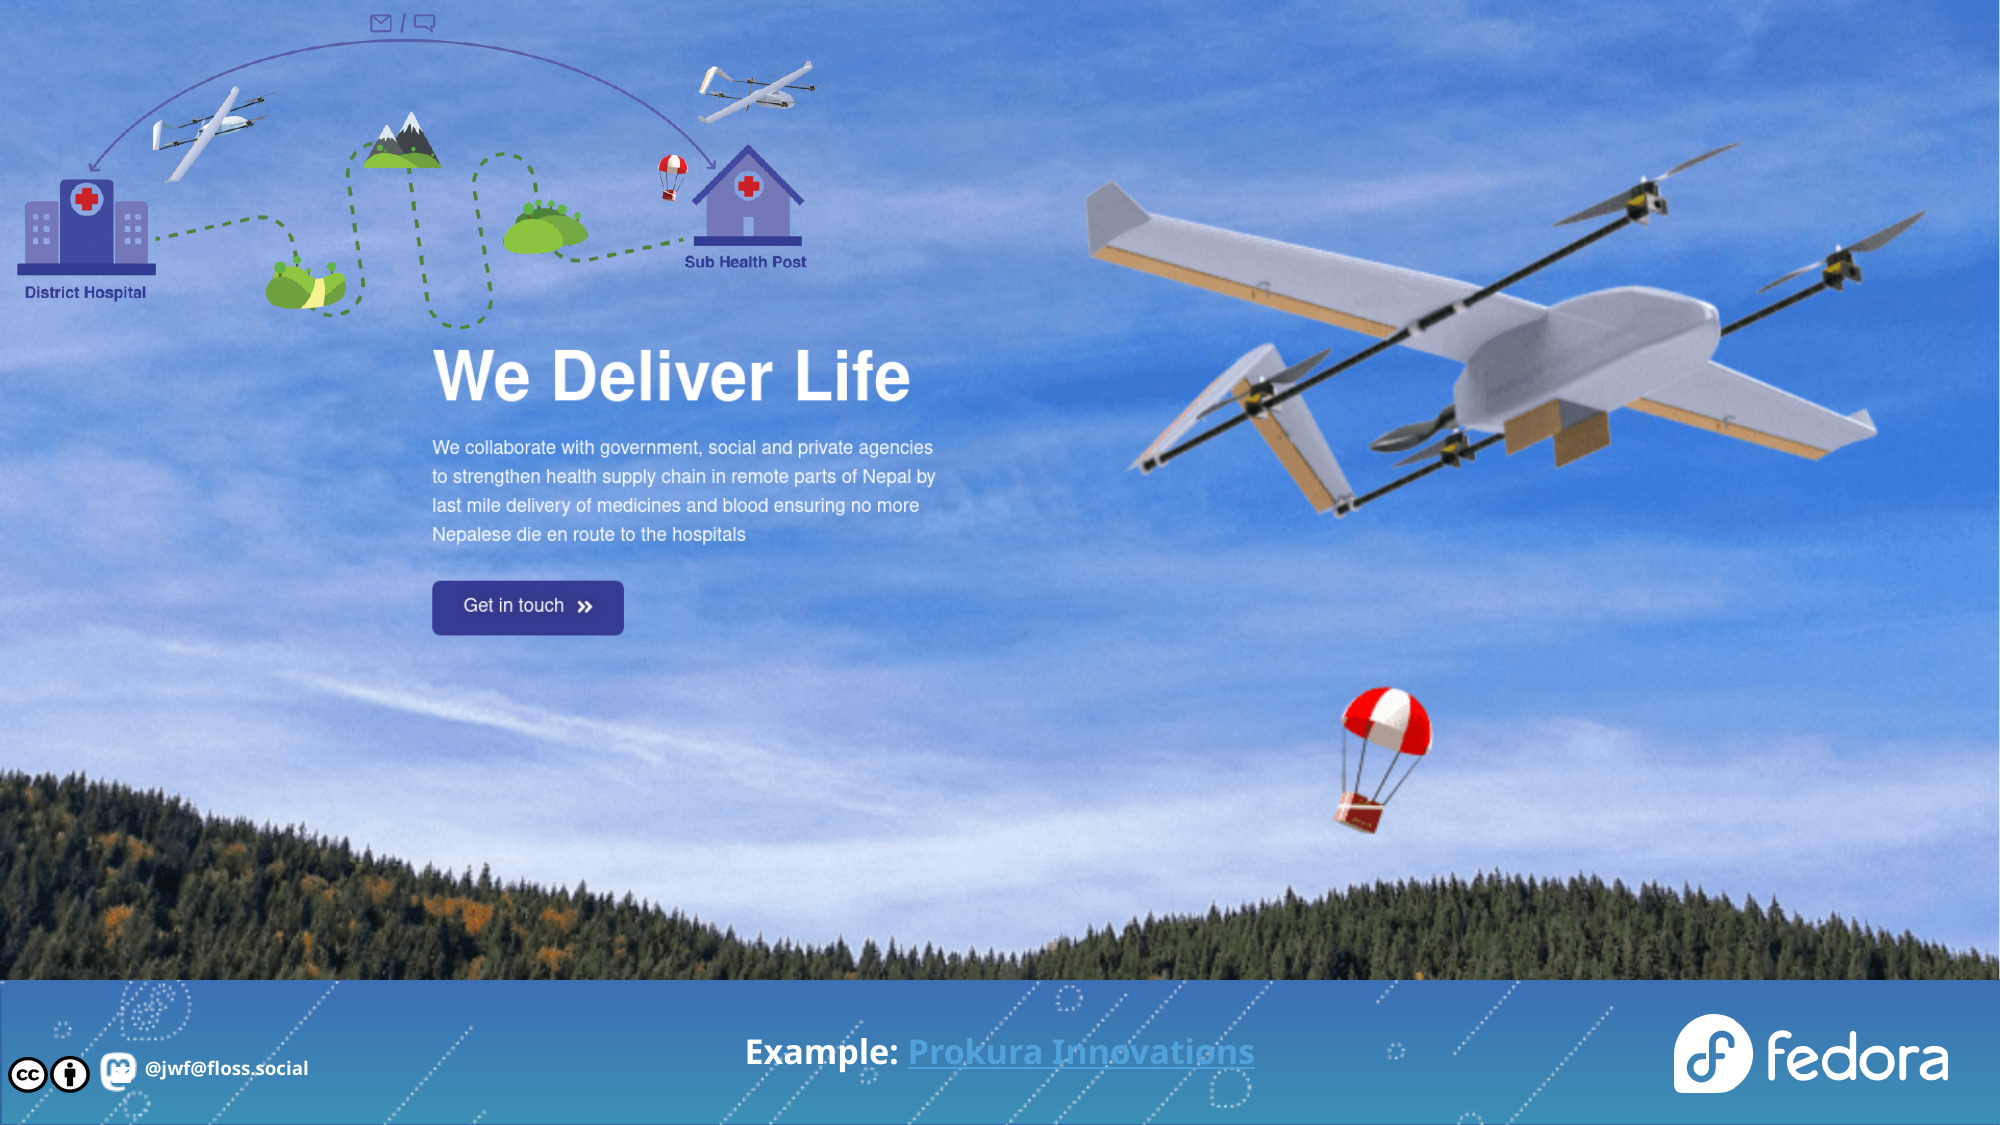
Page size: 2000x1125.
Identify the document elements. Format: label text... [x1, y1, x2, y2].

picture [1674, 1014, 1948, 1093]
picture [0, 0, 2000, 1125]
subtitle Example: Prokura Innovations [337, 1018, 1663, 1077]
list @jwf@floss.social [135, 1047, 319, 1084]
